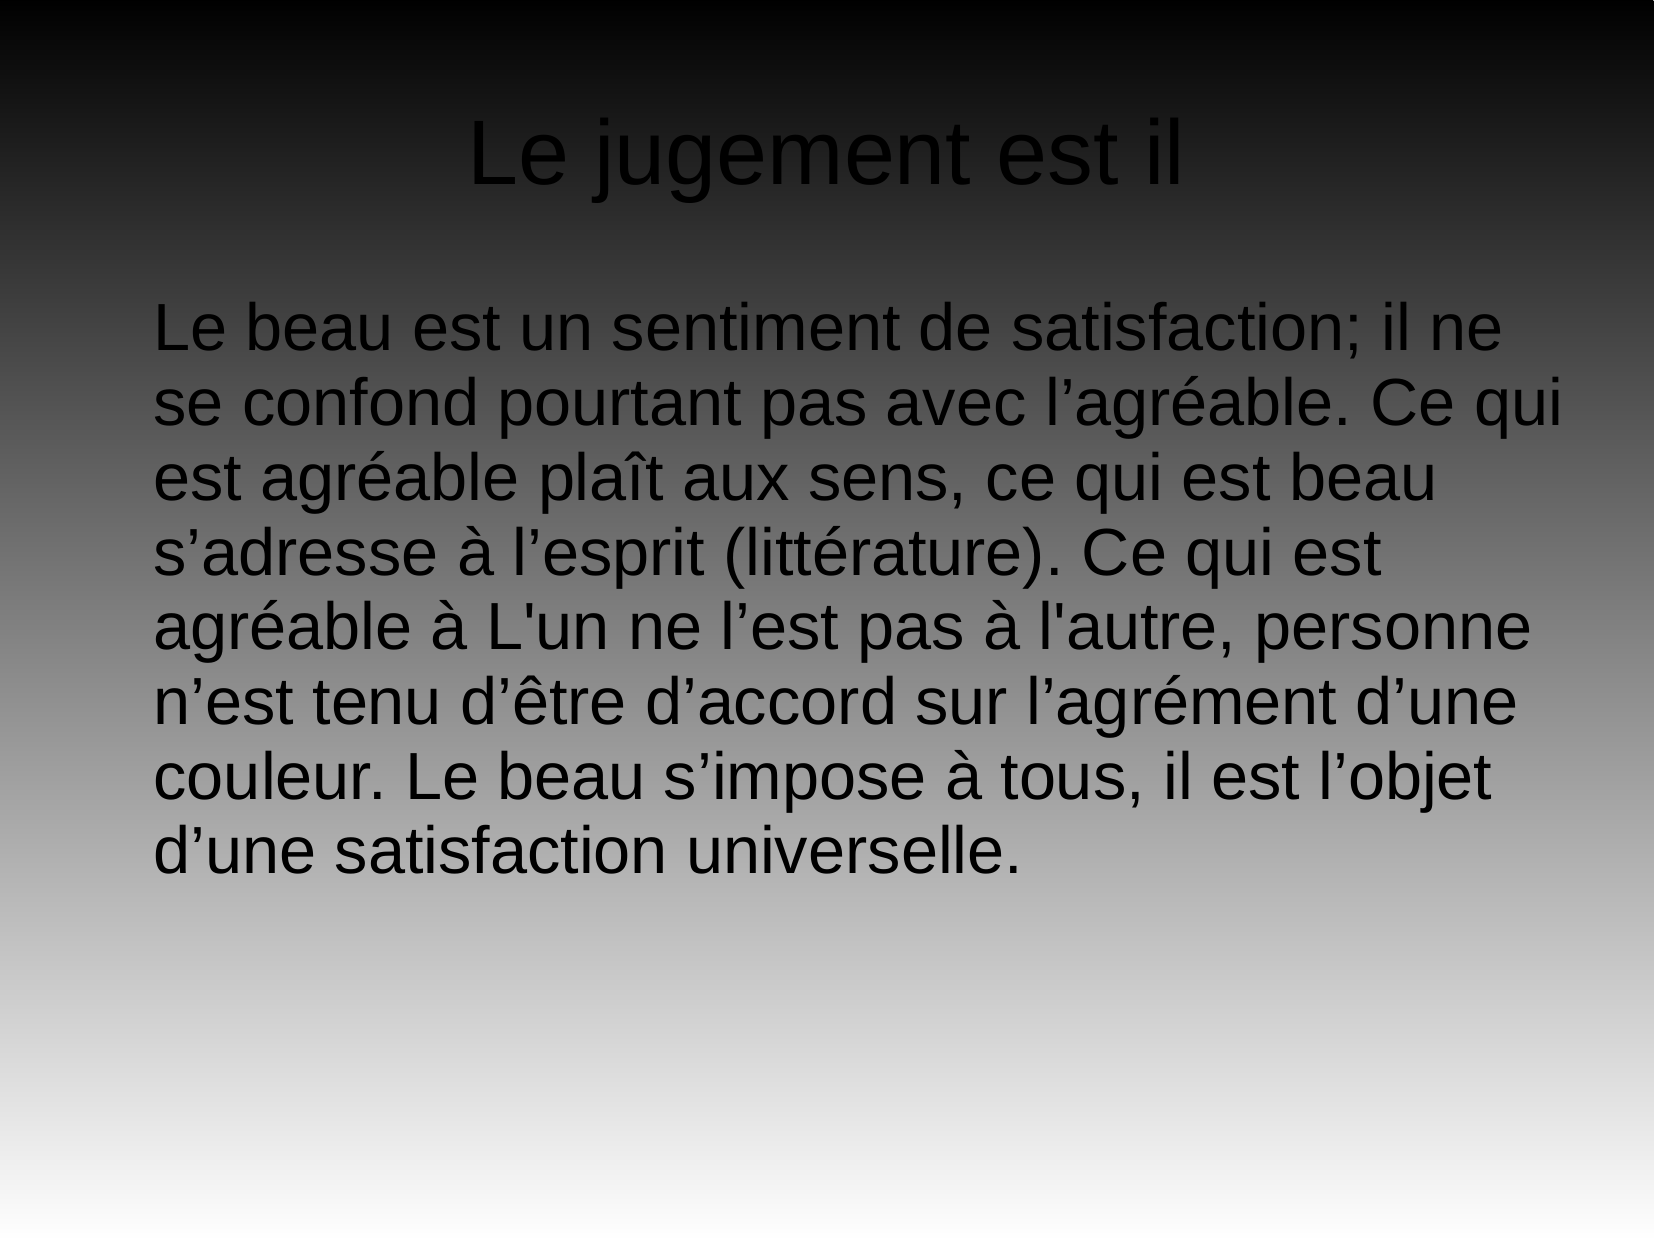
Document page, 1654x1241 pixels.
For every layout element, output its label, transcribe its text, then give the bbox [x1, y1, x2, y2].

list Le beau est un sentiment de satisfaction; il ne se confond pourtant pas avec l’agréable. Ce qui est agréable plaît aux sens, ce qui est beau s’adresse à l’esprit (littérature). Ce qui est agréable à L'un ne l’est pas à l'autre, personne n’est tenu d’être d’accord sur l’agrément d’une couleur. Le beau s’impose à tous, il est l’objet d’une satisfaction universelle. [82, 290, 1571, 1109]
title Le jugement est il [82, 49, 1571, 257]
